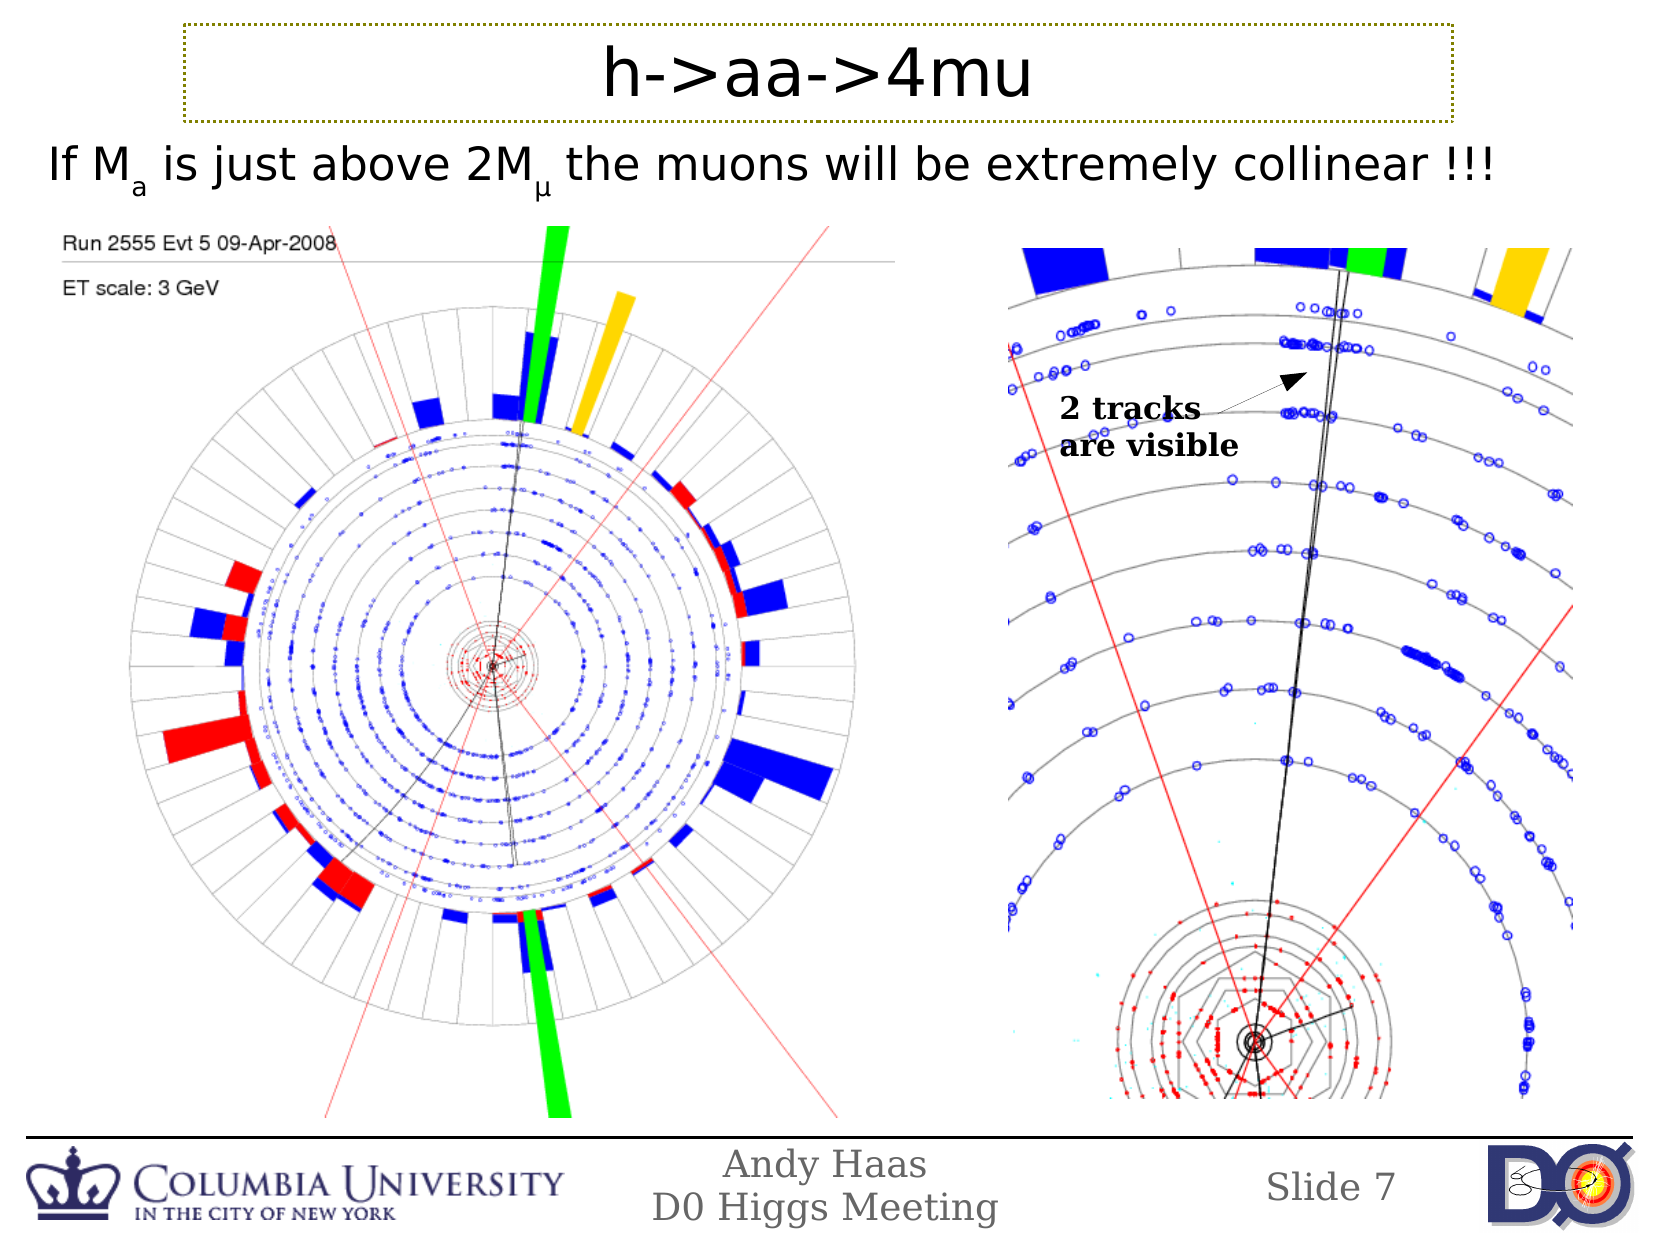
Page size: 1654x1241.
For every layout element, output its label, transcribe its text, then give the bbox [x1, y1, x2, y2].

text_box 2 tracks are visible [1059, 390, 1240, 464]
picture [26, 1146, 565, 1220]
title h->aa->4mu [184, 24, 1453, 122]
picture [1479, 1140, 1639, 1233]
picture [1008, 248, 1573, 1100]
picture [51, 226, 895, 1118]
list If Ma is just above 2Mµ the muons will be extremely collinear !!! [30, 140, 1600, 1125]
